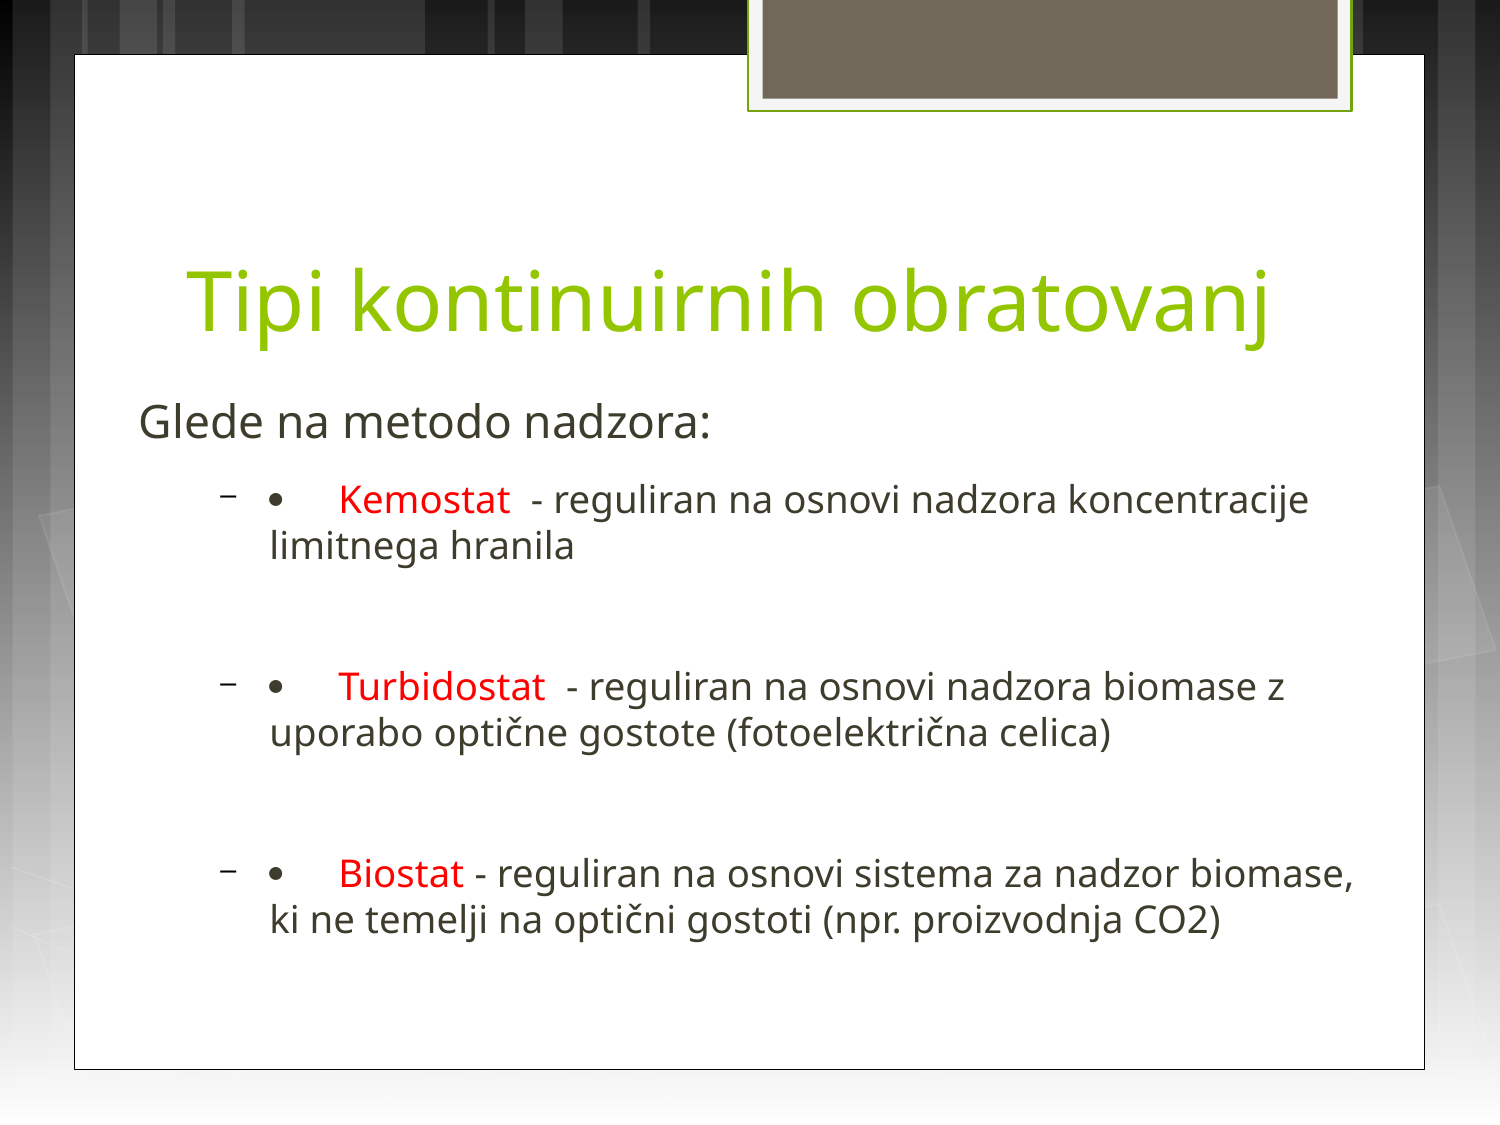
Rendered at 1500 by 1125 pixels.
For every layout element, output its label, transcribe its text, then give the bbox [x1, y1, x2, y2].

title Tipi kontinuirnih obratovanj [171, 168, 1324, 357]
list Glede na metodo nadzora:  Kemostat - reguliran na osnovi nadzora koncentracije limitnega hranila  Turbidostat - reguliran na osnovi nadzora biomase z uporabo optične gostote (fotoelektrična celica)  Biostat - reguliran na osnovi sistema za nadzor biomase, ki ne temelji na optični gostoti (npr. proizvodnja CO2) [123, 385, 1376, 961]
